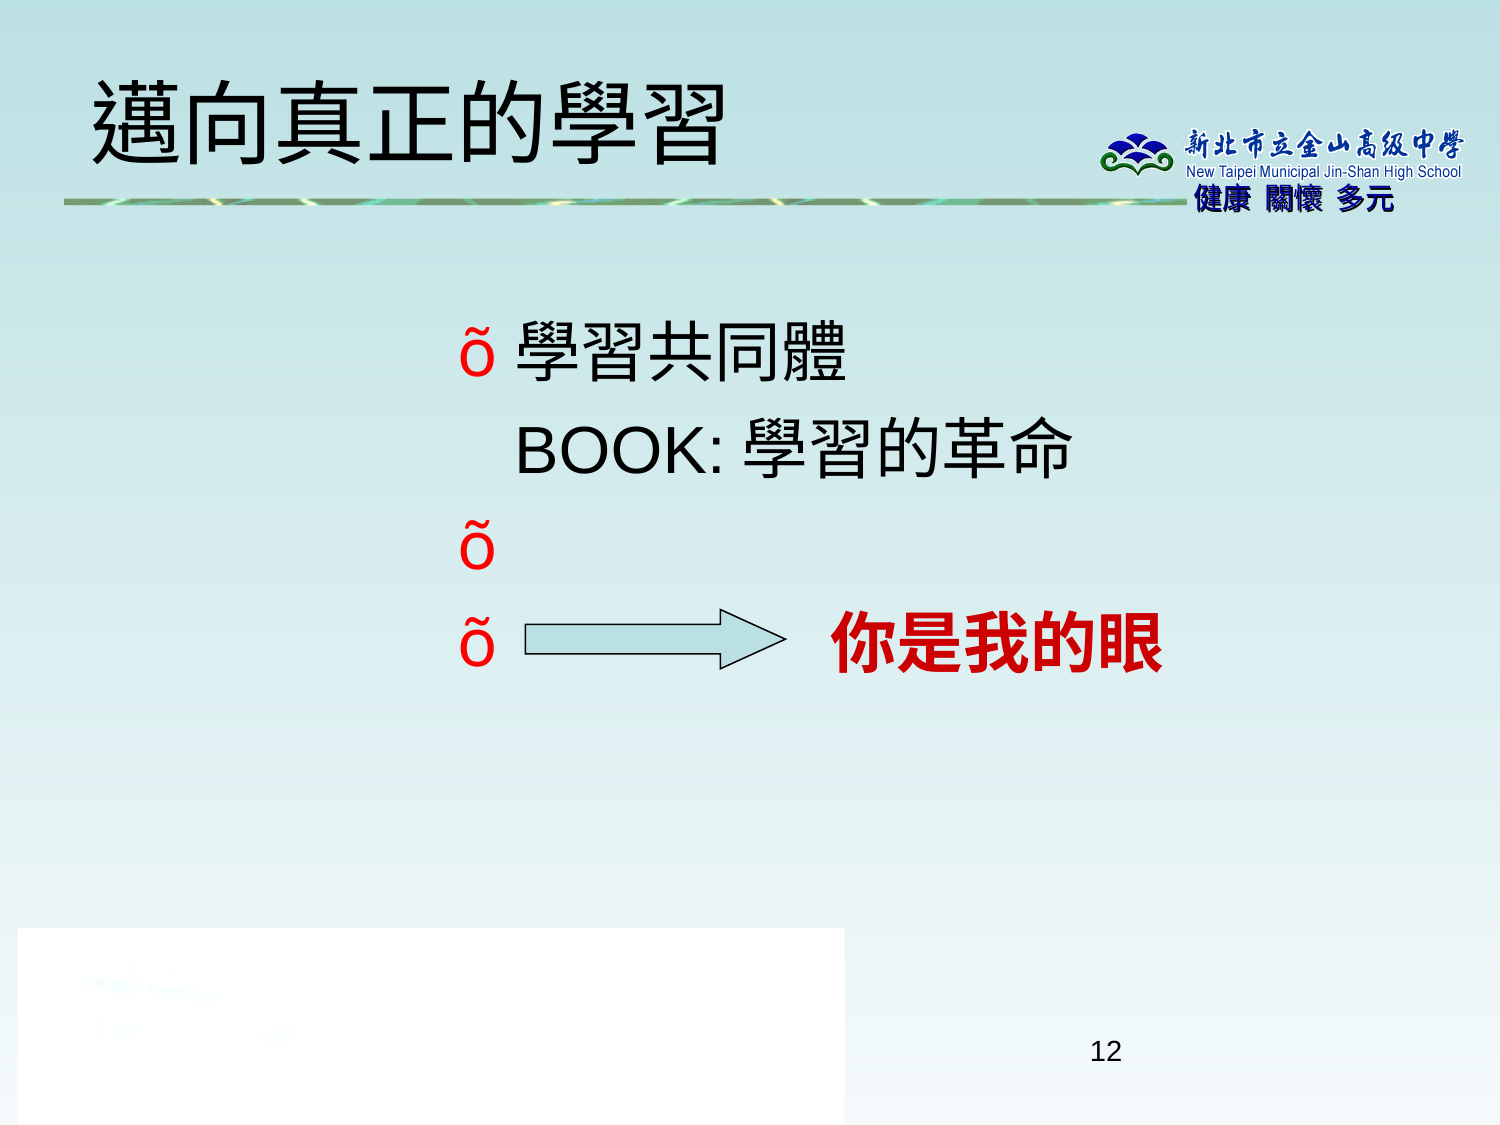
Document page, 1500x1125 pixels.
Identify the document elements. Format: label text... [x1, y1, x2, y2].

list 學習共同體 BOOK:學習的革命 你是我的眼 [442, 302, 1329, 811]
text_box [1074, 1024, 1426, 1103]
text_box [525, 609, 786, 669]
title 邁向真正的學習 [75, 45, 1426, 197]
